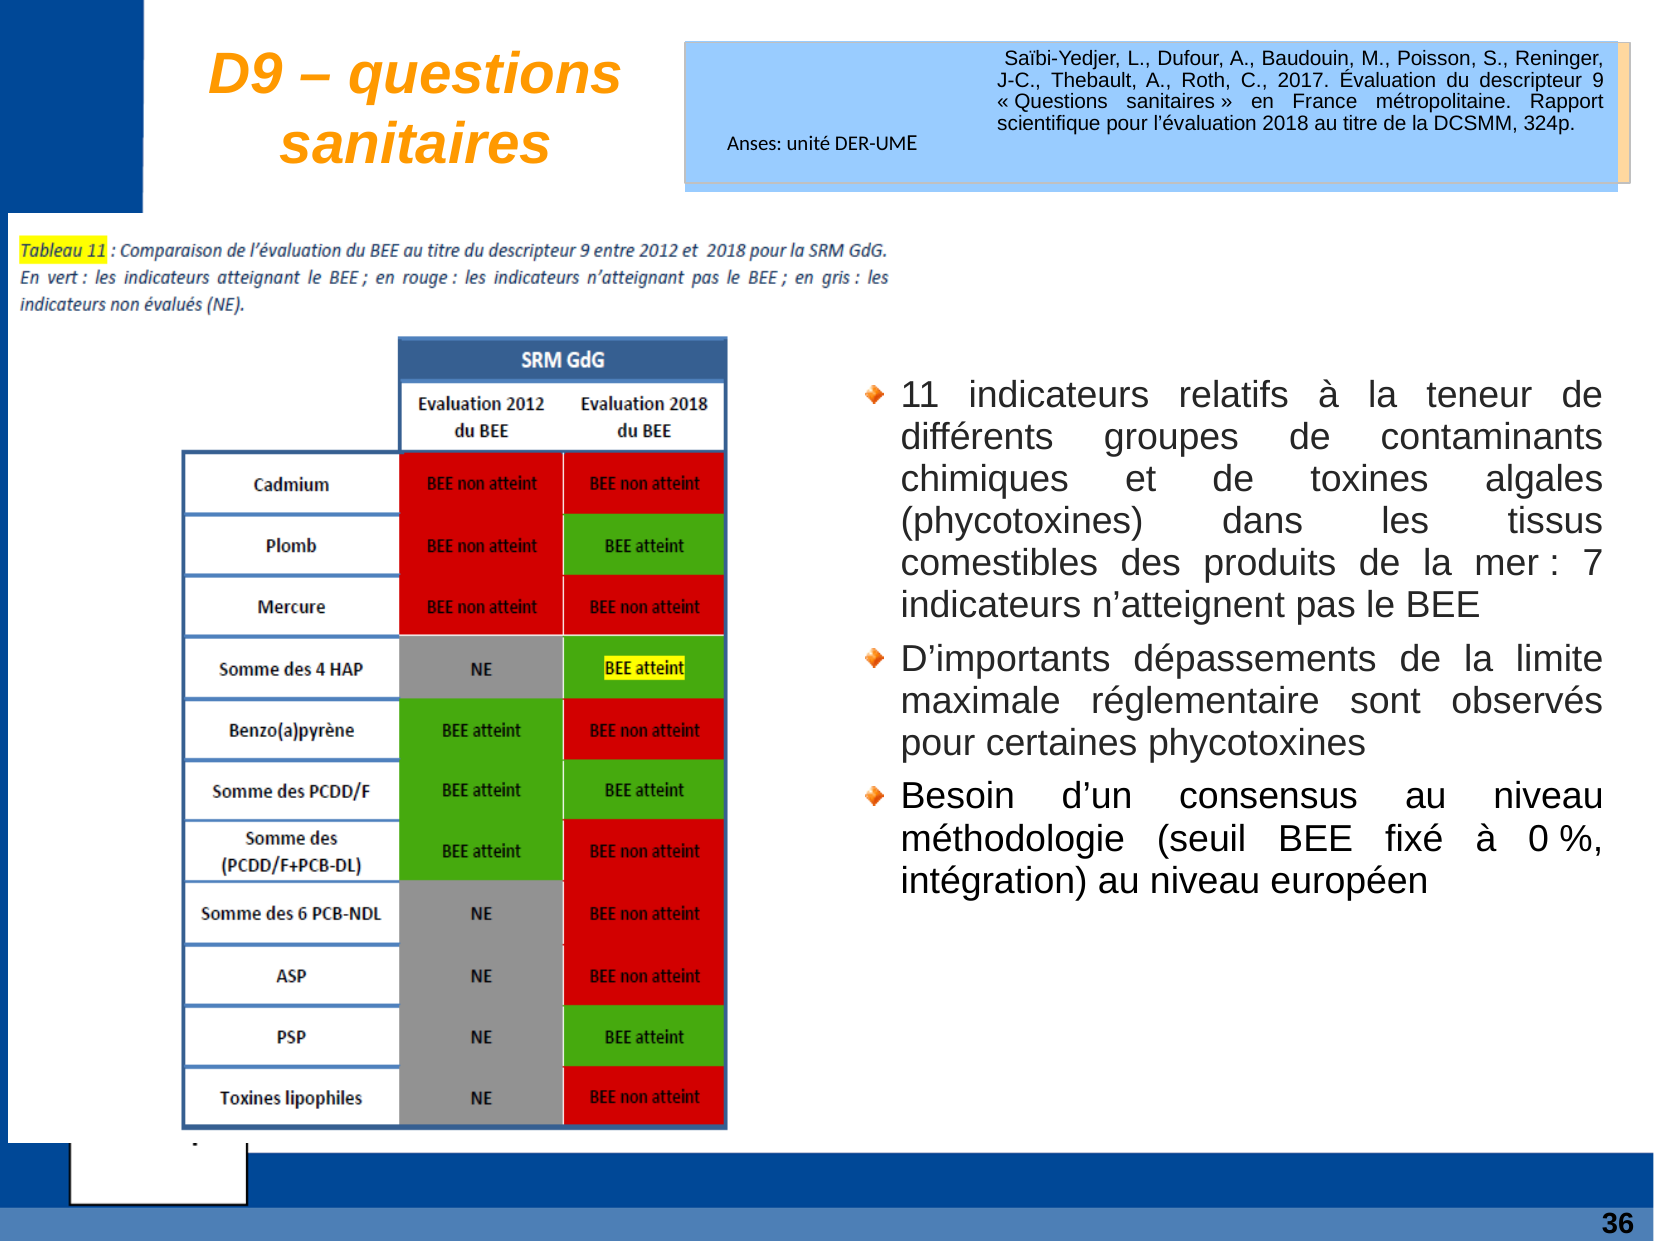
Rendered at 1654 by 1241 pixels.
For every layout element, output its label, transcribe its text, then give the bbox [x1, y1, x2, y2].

text_box D9 – questions sanitaires [193, 0, 639, 184]
table_header Anses: unité DER-UME [686, 43, 982, 182]
table_header Saïbi-Yedjer, L., Dufour, A., Baudouin, M., Poisson, S., Reninger, J-C., Thebault, A., Roth, C., 2017. Évaluation du descripteur 9 « Questions sanitaires » en France métropolitaine. Rapport scientifique pour l’évaluation 2018 au titre de la DCSMM, 324p. [982, 43, 1618, 182]
picture [0, 0, 1654, 1241]
text_box 11 indicateurs relatifs à la teneur de différents groupes de contaminants chimiques et de toxines algales (phycotoxines) dans les tissus comestibles des produits de la mer : 7 indicateurs n’atteignent pas le BEE D’importants dépassements de la limite maximale réglementaire sont observés pour certaines phycotoxines Besoin d’un consensus au niveau méthodologie (seuil BEE fixé à 0 %, intégration) au niveau européen [850, 366, 1619, 1052]
text_box [1618, 43, 1629, 182]
table_header Anses: unité DER-UME [685, 184, 982, 192]
table_header Saïbi-Yedjer, L., Dufour, A., Baudouin, M., Poisson, S., Reninger, J-C., Thebault, A., Roth, C., 2017. Évaluation du descripteur 9 « Questions sanitaires » en France métropolitaine. Rapport scientifique pour l’évaluation 2018 au titre de la DCSMM, 324p. [982, 184, 1618, 192]
